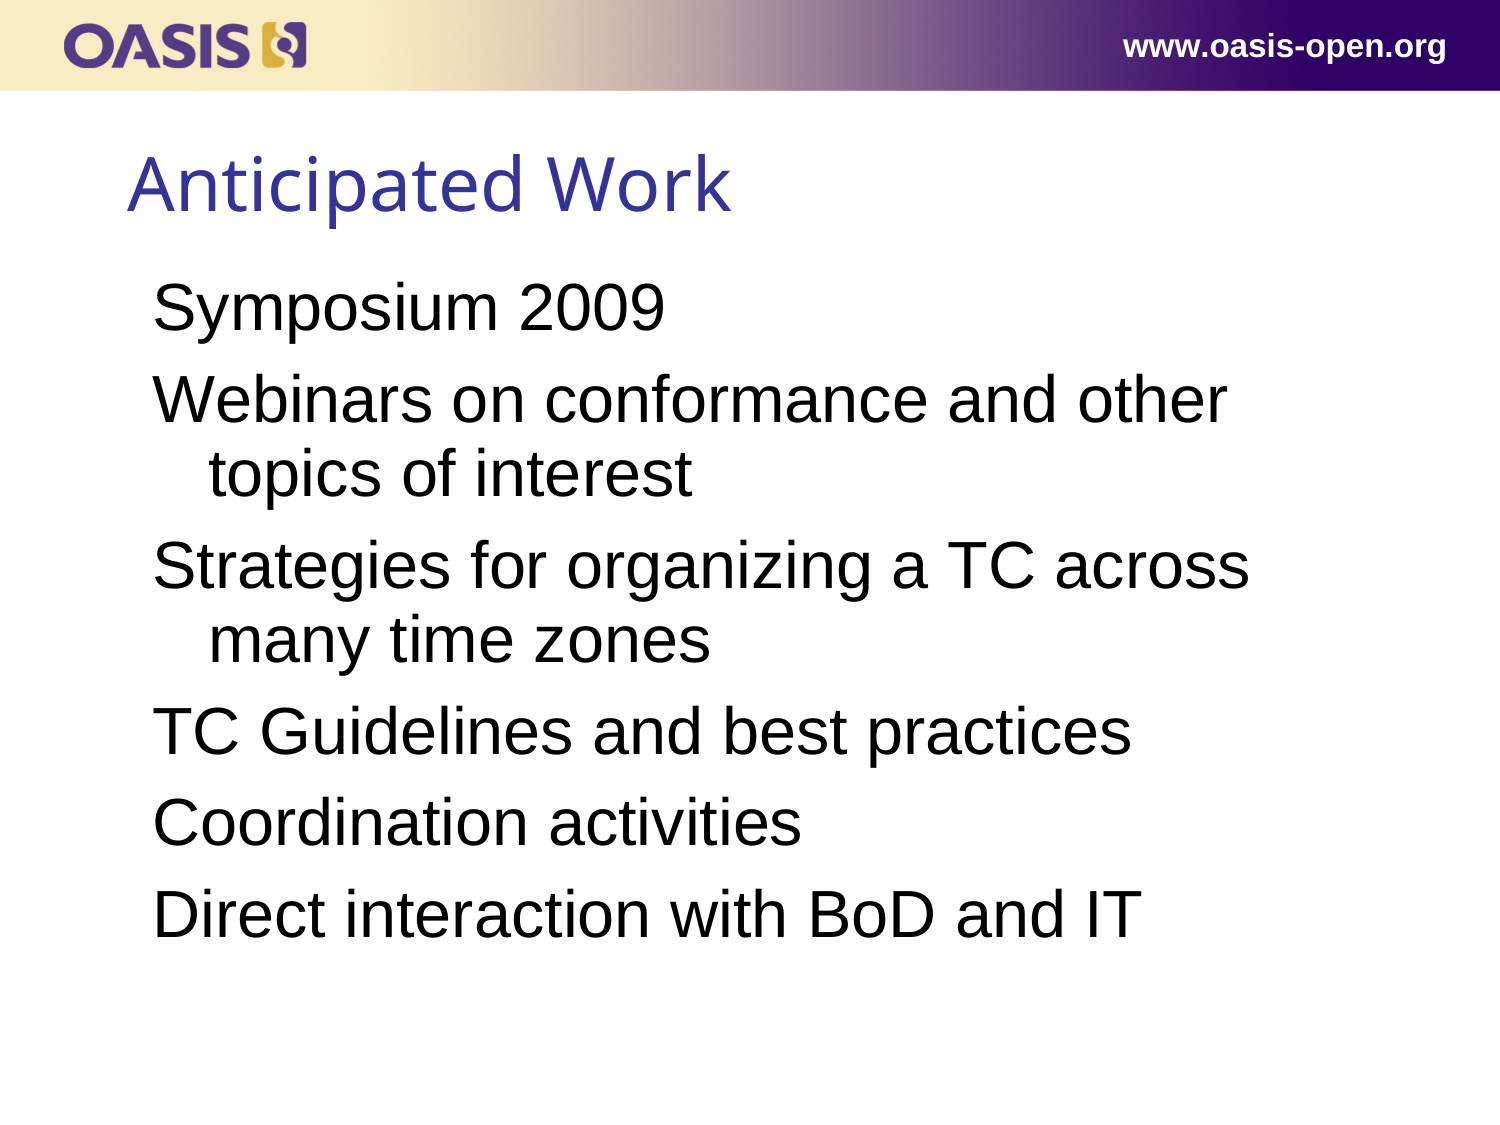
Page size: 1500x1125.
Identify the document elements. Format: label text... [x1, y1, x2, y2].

picture [0, 0, 1500, 1125]
text_box www.oasis-open.org [1037, 19, 1463, 73]
list Symposium 2009 Webinars on conformance and other topics of interest Strategies for organizing a TC across many time zones TC Guidelines and best practices Coordination activities Direct interaction with BoD and IT [137, 262, 1313, 1125]
title Anticipated Work [112, 147, 1263, 338]
